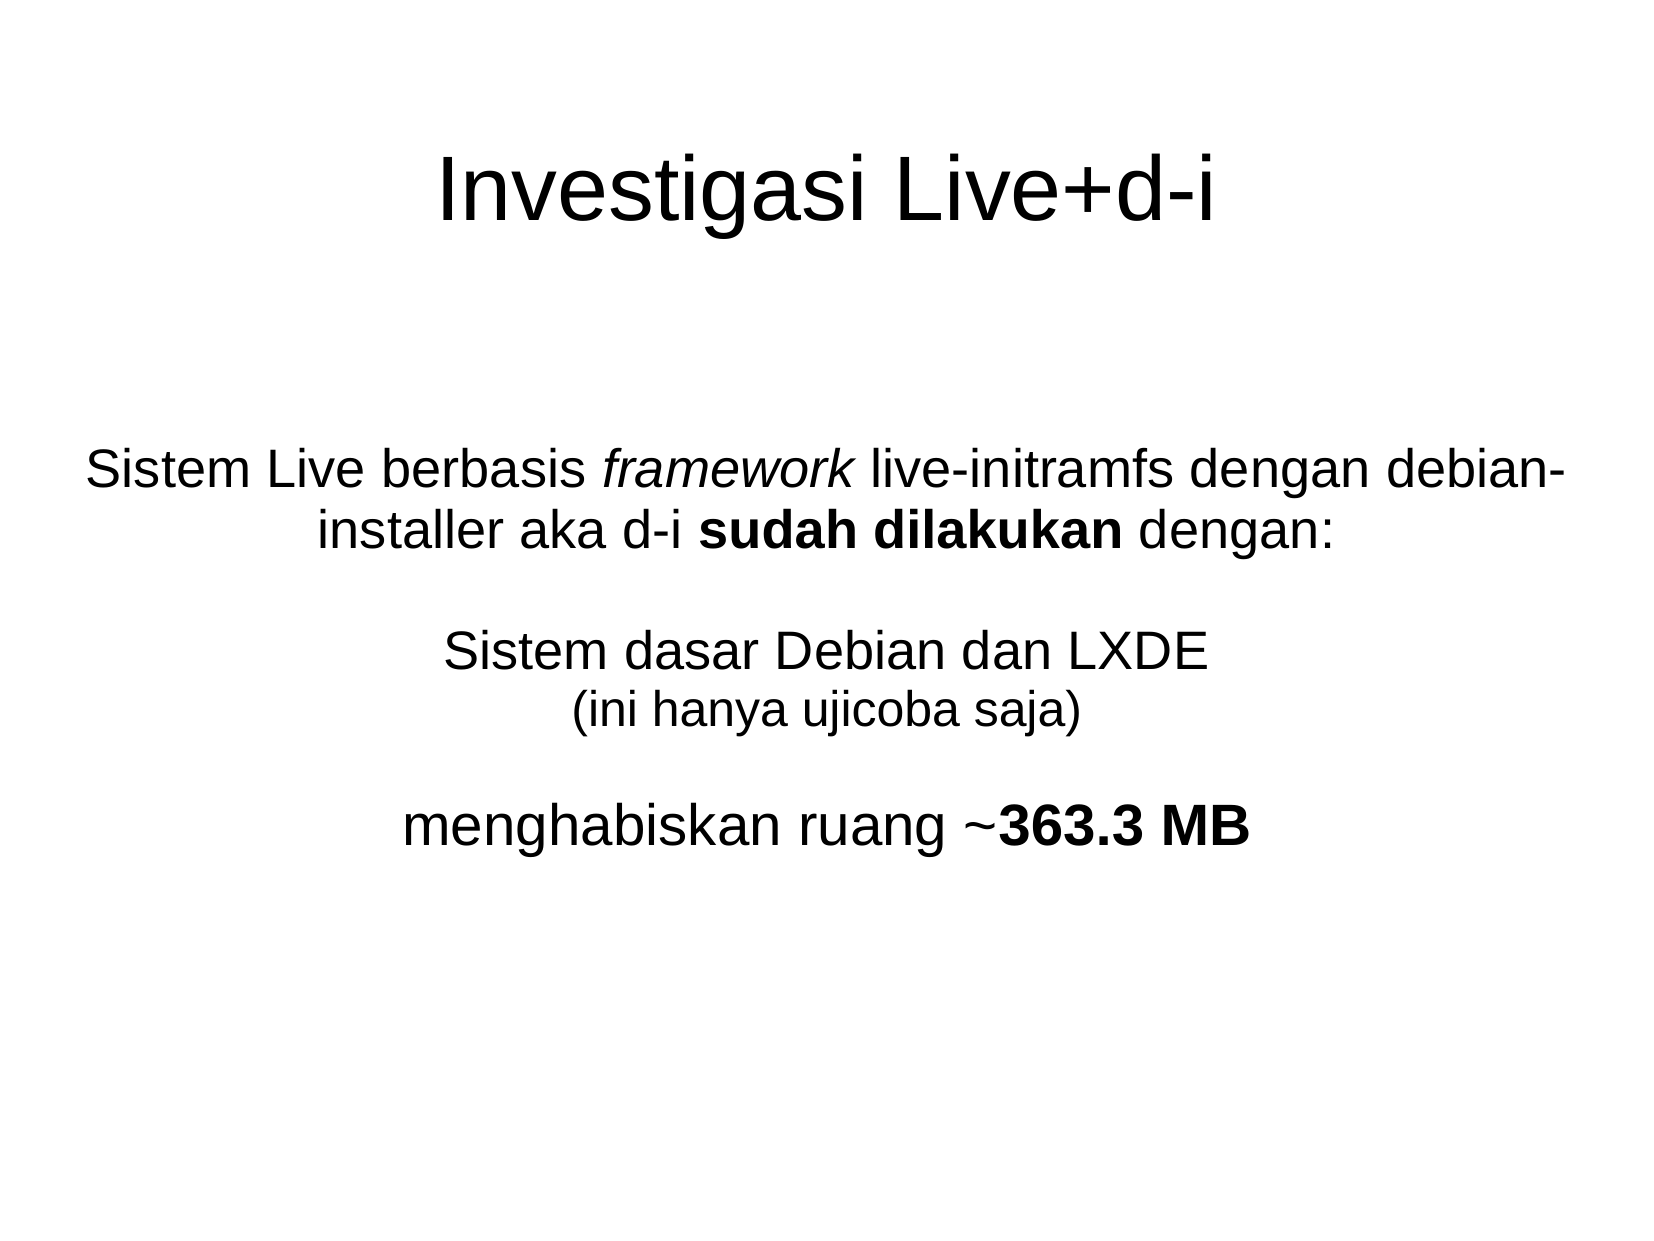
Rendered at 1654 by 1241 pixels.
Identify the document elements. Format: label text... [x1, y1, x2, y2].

title Investigasi Live+d-i [82, 84, 1571, 187]
subtitle Sistem Live berbasis framework live-initramfs dengan debian-installer aka d-i sudah dilakukan dengan: Sistem dasar Debian dan LXDE (ini hanya ujicoba saja) menghabiskan ruang ~363.3 MB [82, 187, 1571, 1109]
